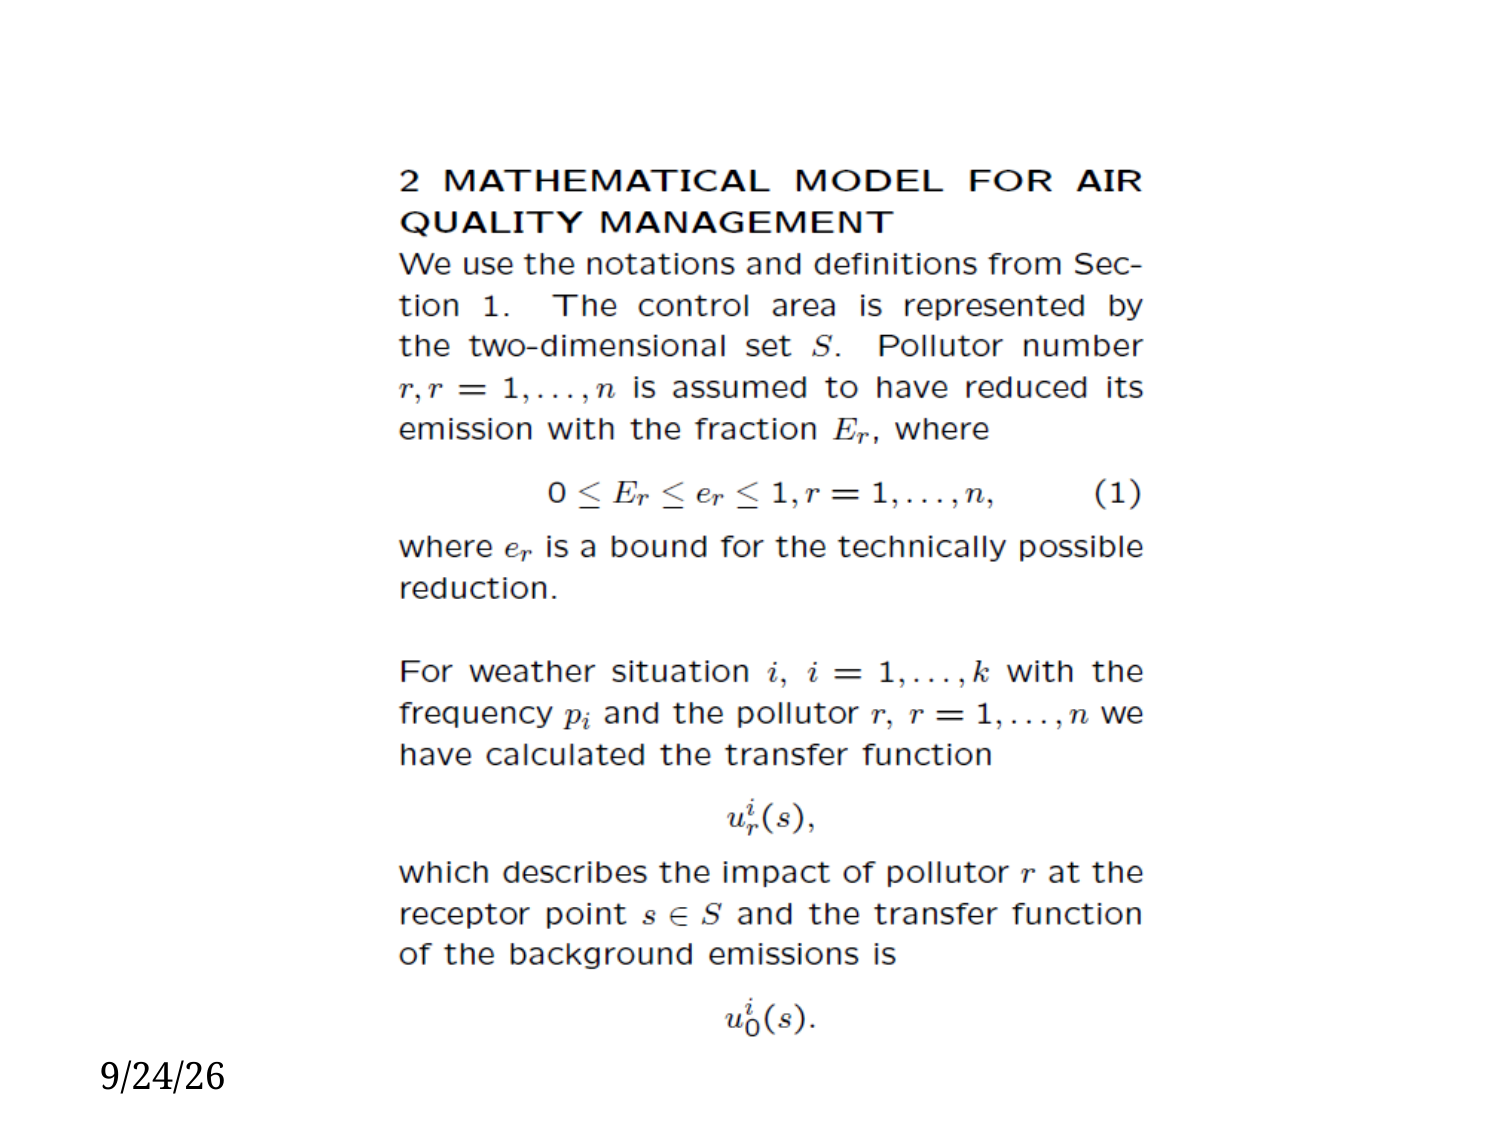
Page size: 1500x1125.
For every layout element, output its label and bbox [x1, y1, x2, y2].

picture [362, 137, 1181, 1072]
